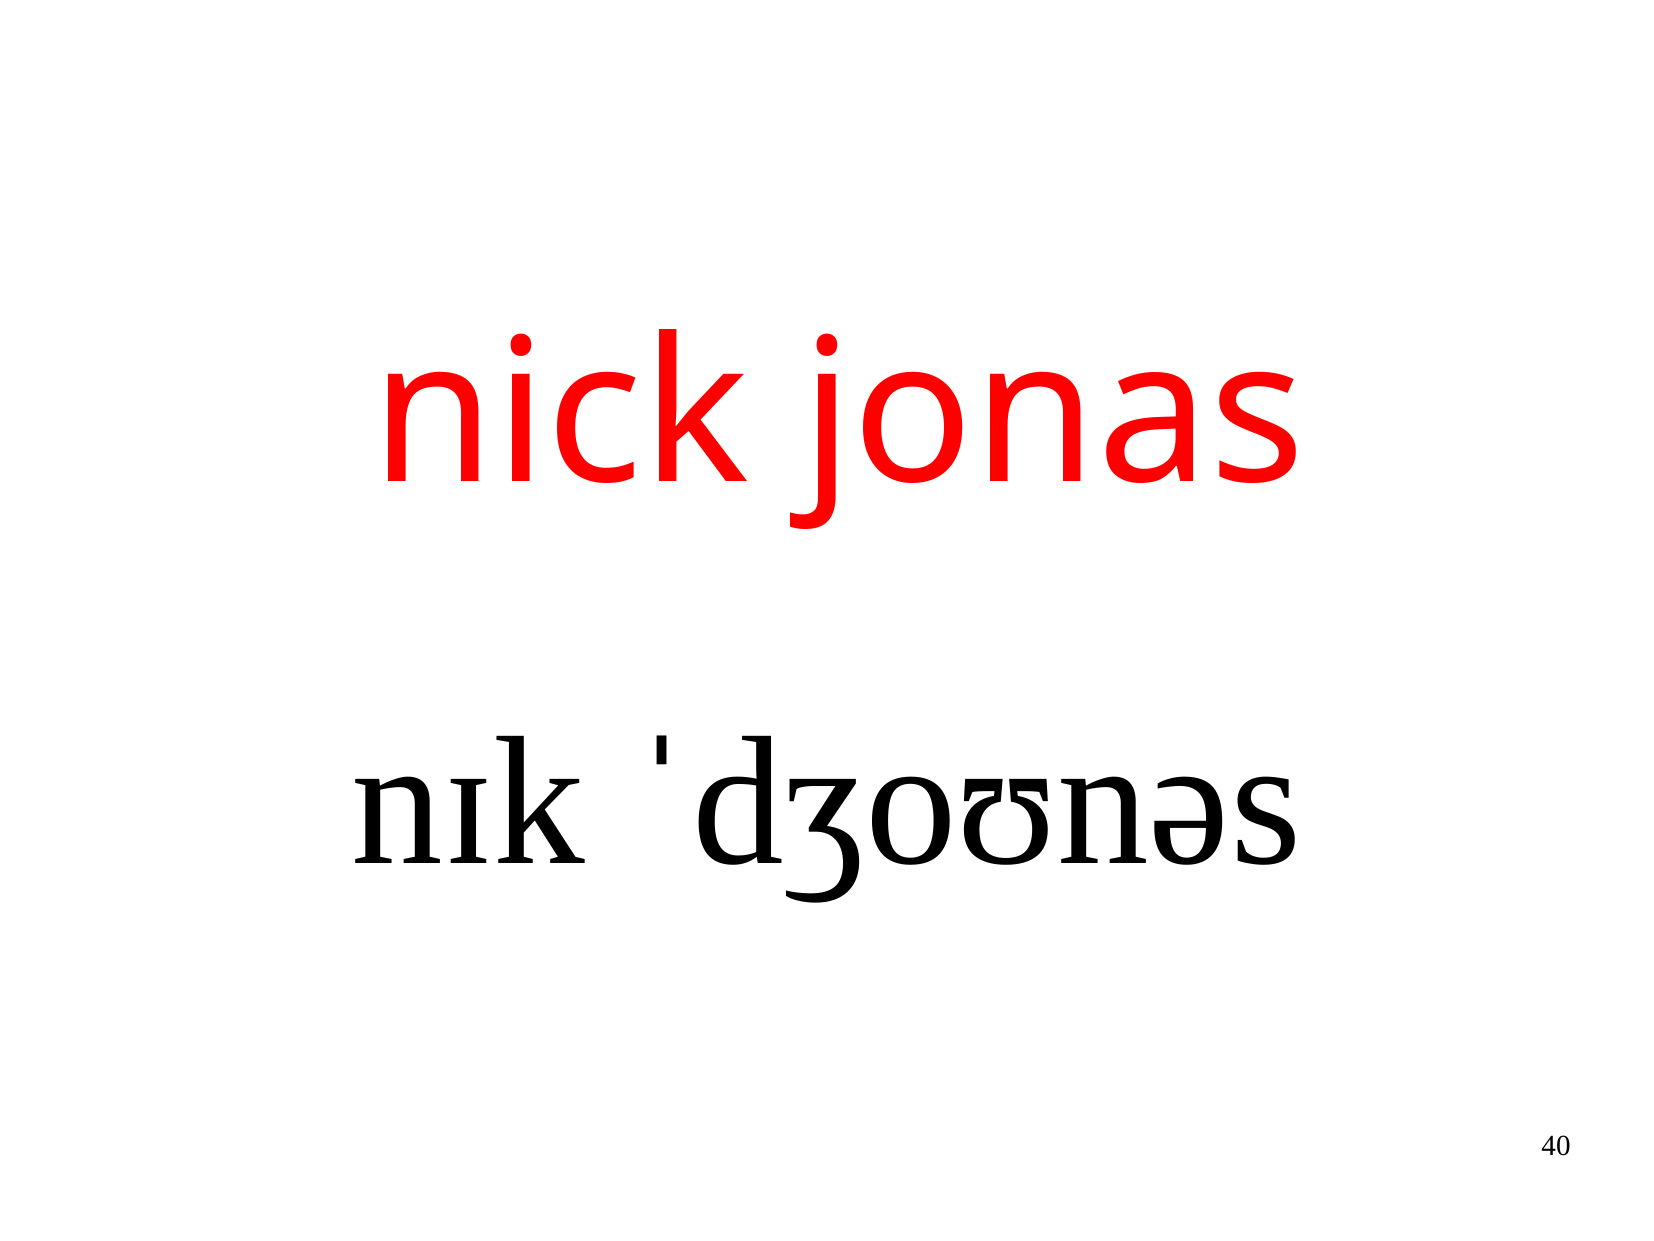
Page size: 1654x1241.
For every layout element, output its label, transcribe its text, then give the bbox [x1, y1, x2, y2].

text_box nick jonas [82, 259, 1595, 475]
subtitle nɪk ˈdʒoʊnəs [82, 475, 1571, 1109]
